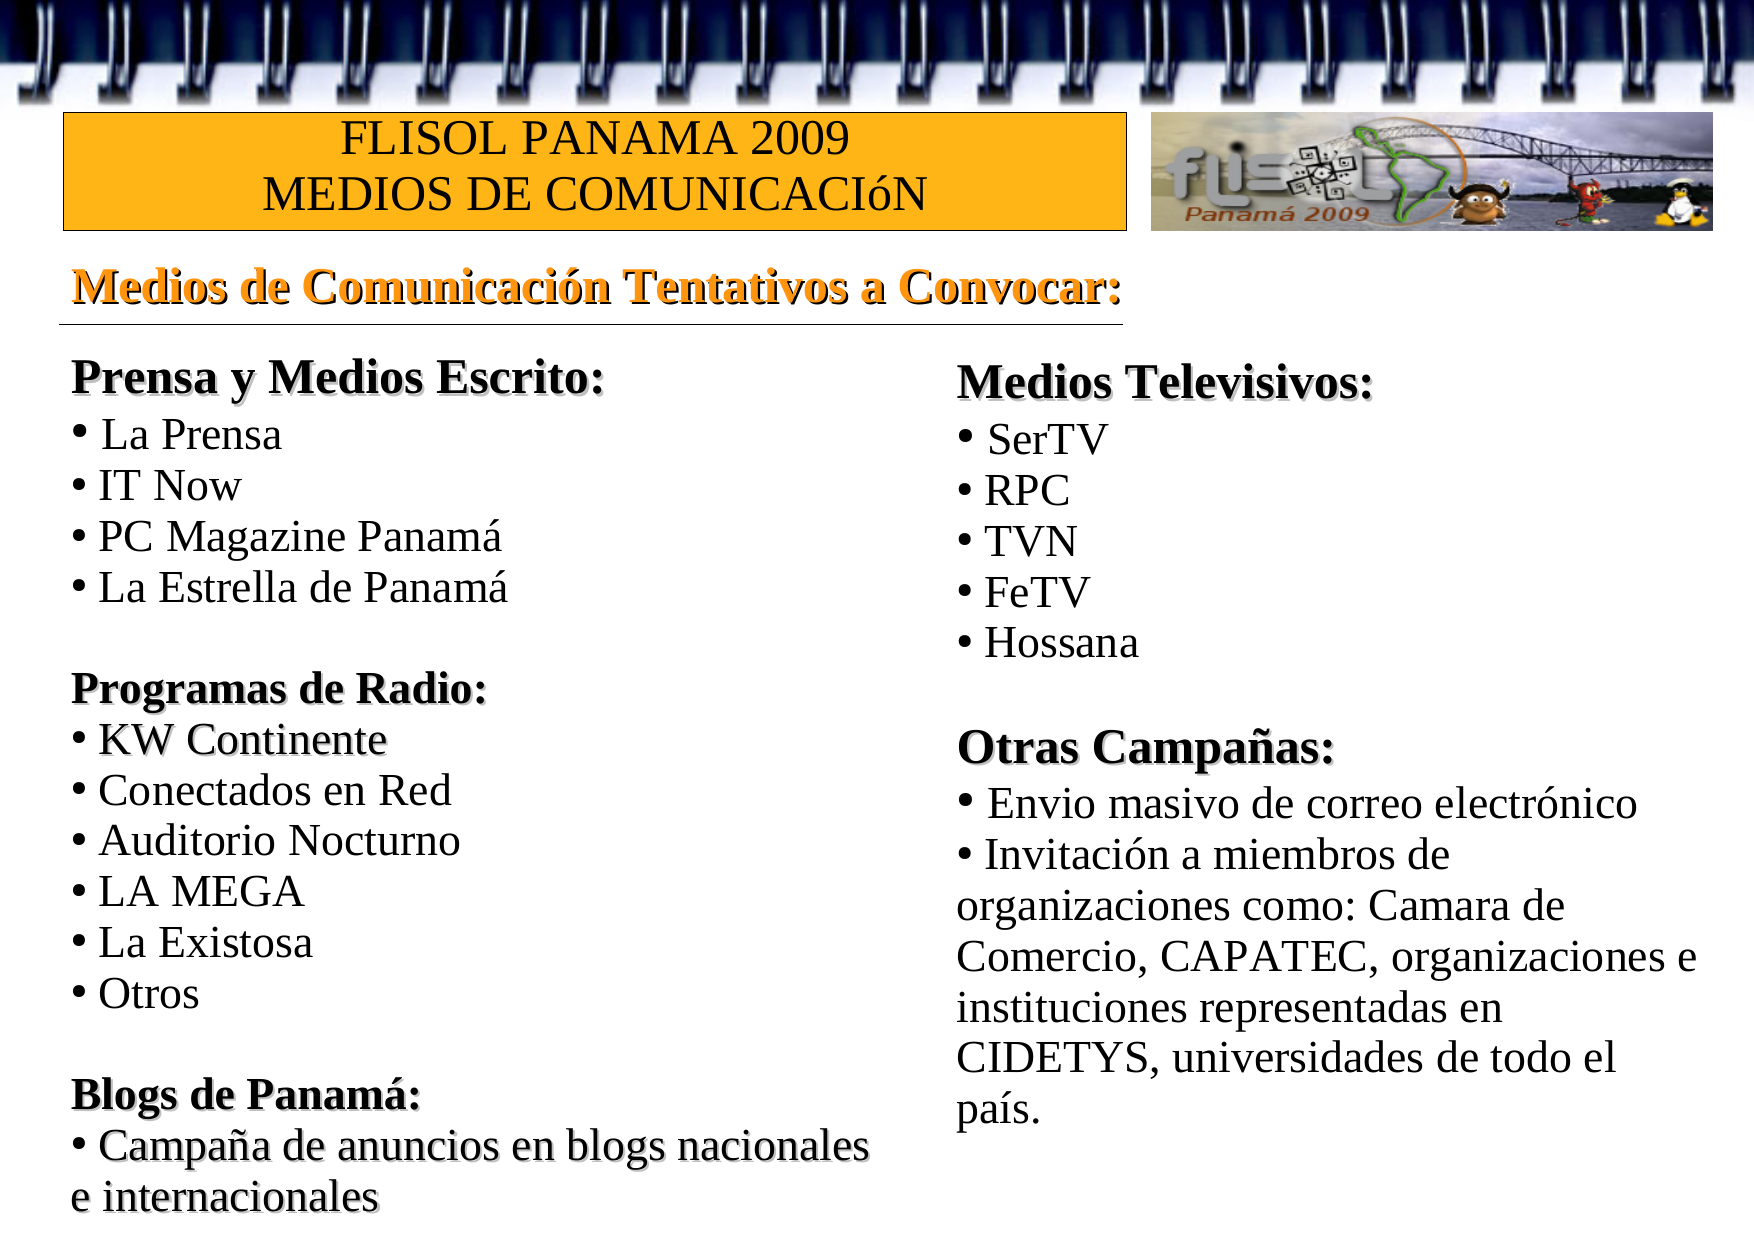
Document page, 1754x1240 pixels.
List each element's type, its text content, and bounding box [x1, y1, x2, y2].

text_box Prensa y Medios Escrito: La Prensa IT Now PC Magazine Panamá La Estrella de Panamá Programas de Radio: KW Continente Conectados en Red Auditorio Nocturno LA MEGA La Existosa Otros Blogs de Panamá: Campaña de anuncios en blogs nacionales e internacionales [59, 349, 886, 1233]
text_box Medios Televisivos: SerTV RPC TVN FeTV Hossana Otras Campañas: Envio masivo de correo electrónico Invitación a miembros de organizaciones como: Camara de Comercio, CAPATEC, organizaciones e instituciones representadas en CIDETYS, universidades de todo el país. [944, 354, 1713, 1146]
text_box FLISOL PANAMA 2009 MEDIOS DE COMUNICACIóN [63, 112, 1127, 231]
picture [0, 0, 1754, 231]
text_box Medios de Comunicación Tentativos a Convocar: [59, 257, 1152, 325]
